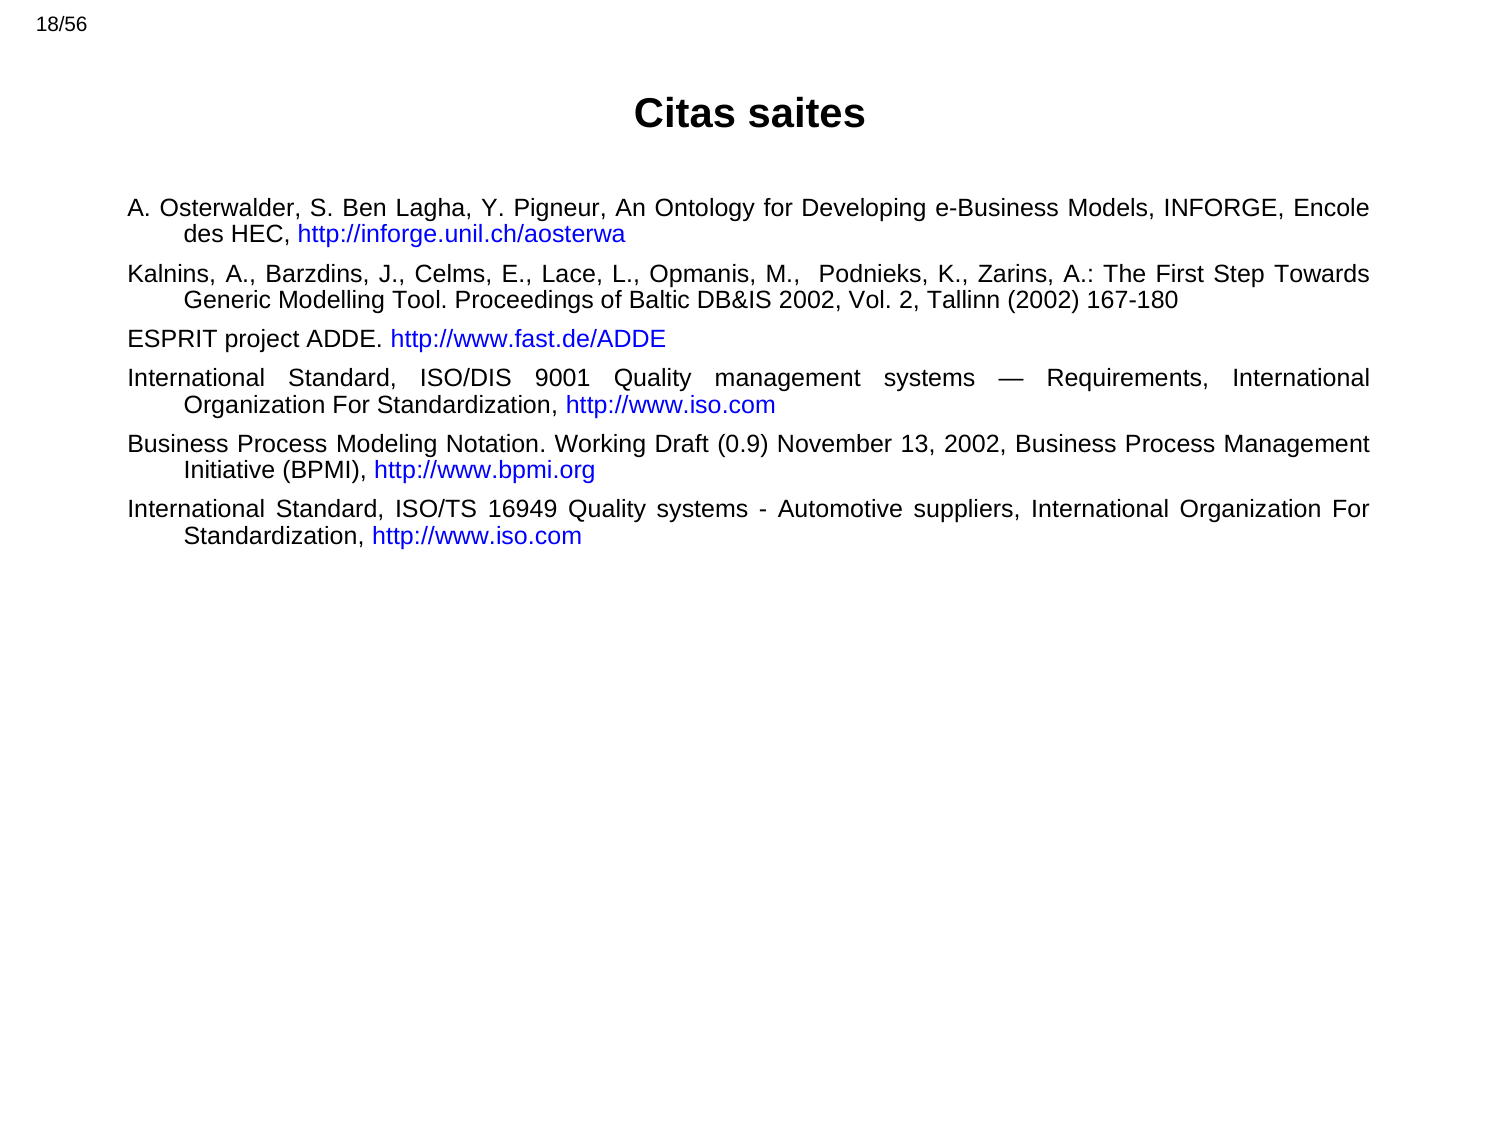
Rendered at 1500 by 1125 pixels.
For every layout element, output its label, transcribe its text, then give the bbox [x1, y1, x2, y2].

list A. Osterwalder, S. Ben Lagha, Y. Pigneur, An Ontology for Developing e-Business Models, INFORGE, Encole des HEC, http://inforge.unil.ch/aosterwa Kalnins, A., Barzdins, J., Celms, E., Lace, L., Opmanis, M., Podnieks, K., Zarins, A.: The First Step Towards Generic Modelling Tool. Proceedings of Baltic DB&IS 2002, Vol. 2, Tallinn (2002) 167-180 ESPRIT project ADDE. http://www.fast.de/ADDE International Standard, ISO/DIS 9001 Quality management systems — Requirements, International Organization For Standardization, http://www.iso.com Business Process Modeling Notation. Working Draft (0.9) November 13, 2002, Business Process Management Initiative (BPMI), http://www.bpmi.org International Standard, ISO/TS 16949 Quality systems - Automotive suppliers, International Organization For Standardization, http://www.iso.com [112, 187, 1388, 1001]
title Citas saites [112, 62, 1388, 163]
